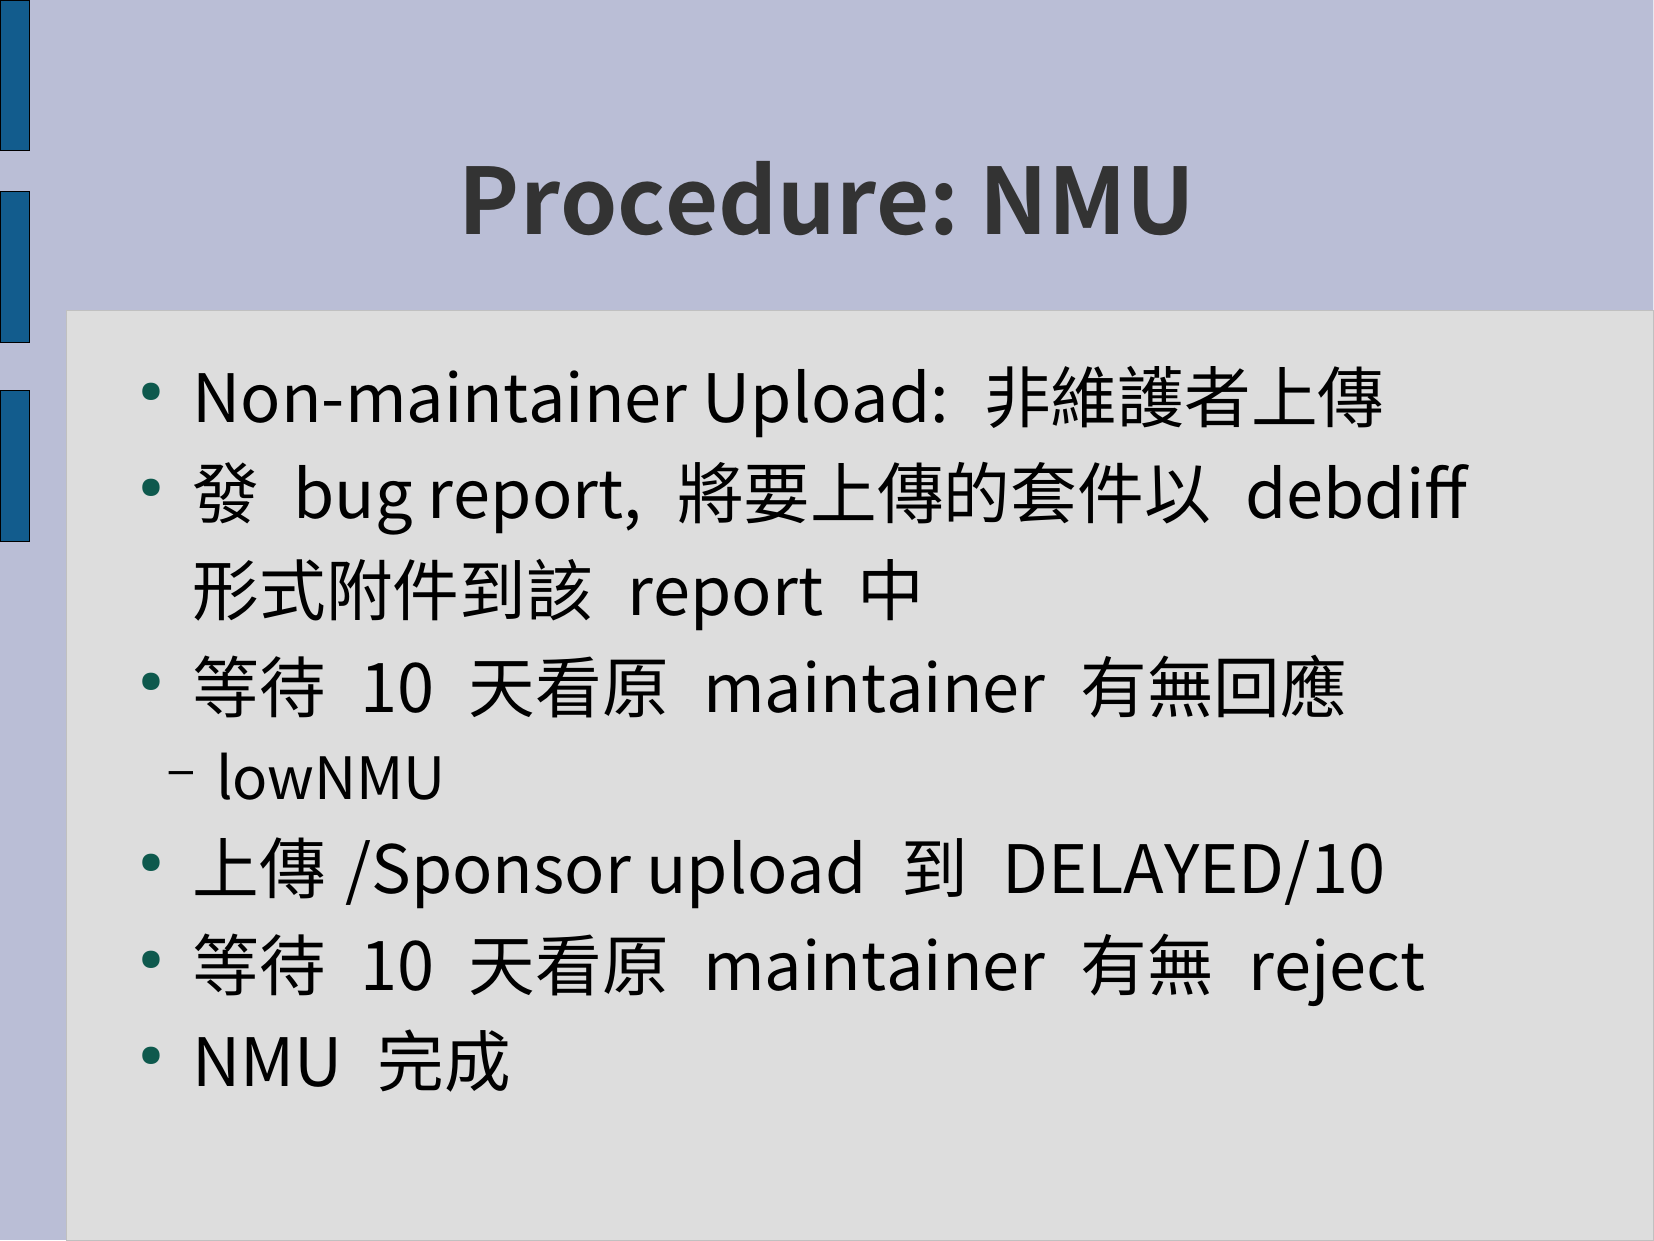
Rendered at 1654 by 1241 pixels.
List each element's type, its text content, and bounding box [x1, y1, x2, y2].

list Non-maintainer Upload: 非維護者上傳 發 bug report, 將要上傳的套件以 debdiff 形式附件到該 report 中 等待 10 天看原 maintainer 有無回應 lowNMU 上傳/Sponsor upload 到 DELAYED/10 等待 10 天看原 maintainer 有無 reject NMU 完成 [121, 344, 1534, 1164]
title Procedure: NMU [121, 91, 1534, 299]
